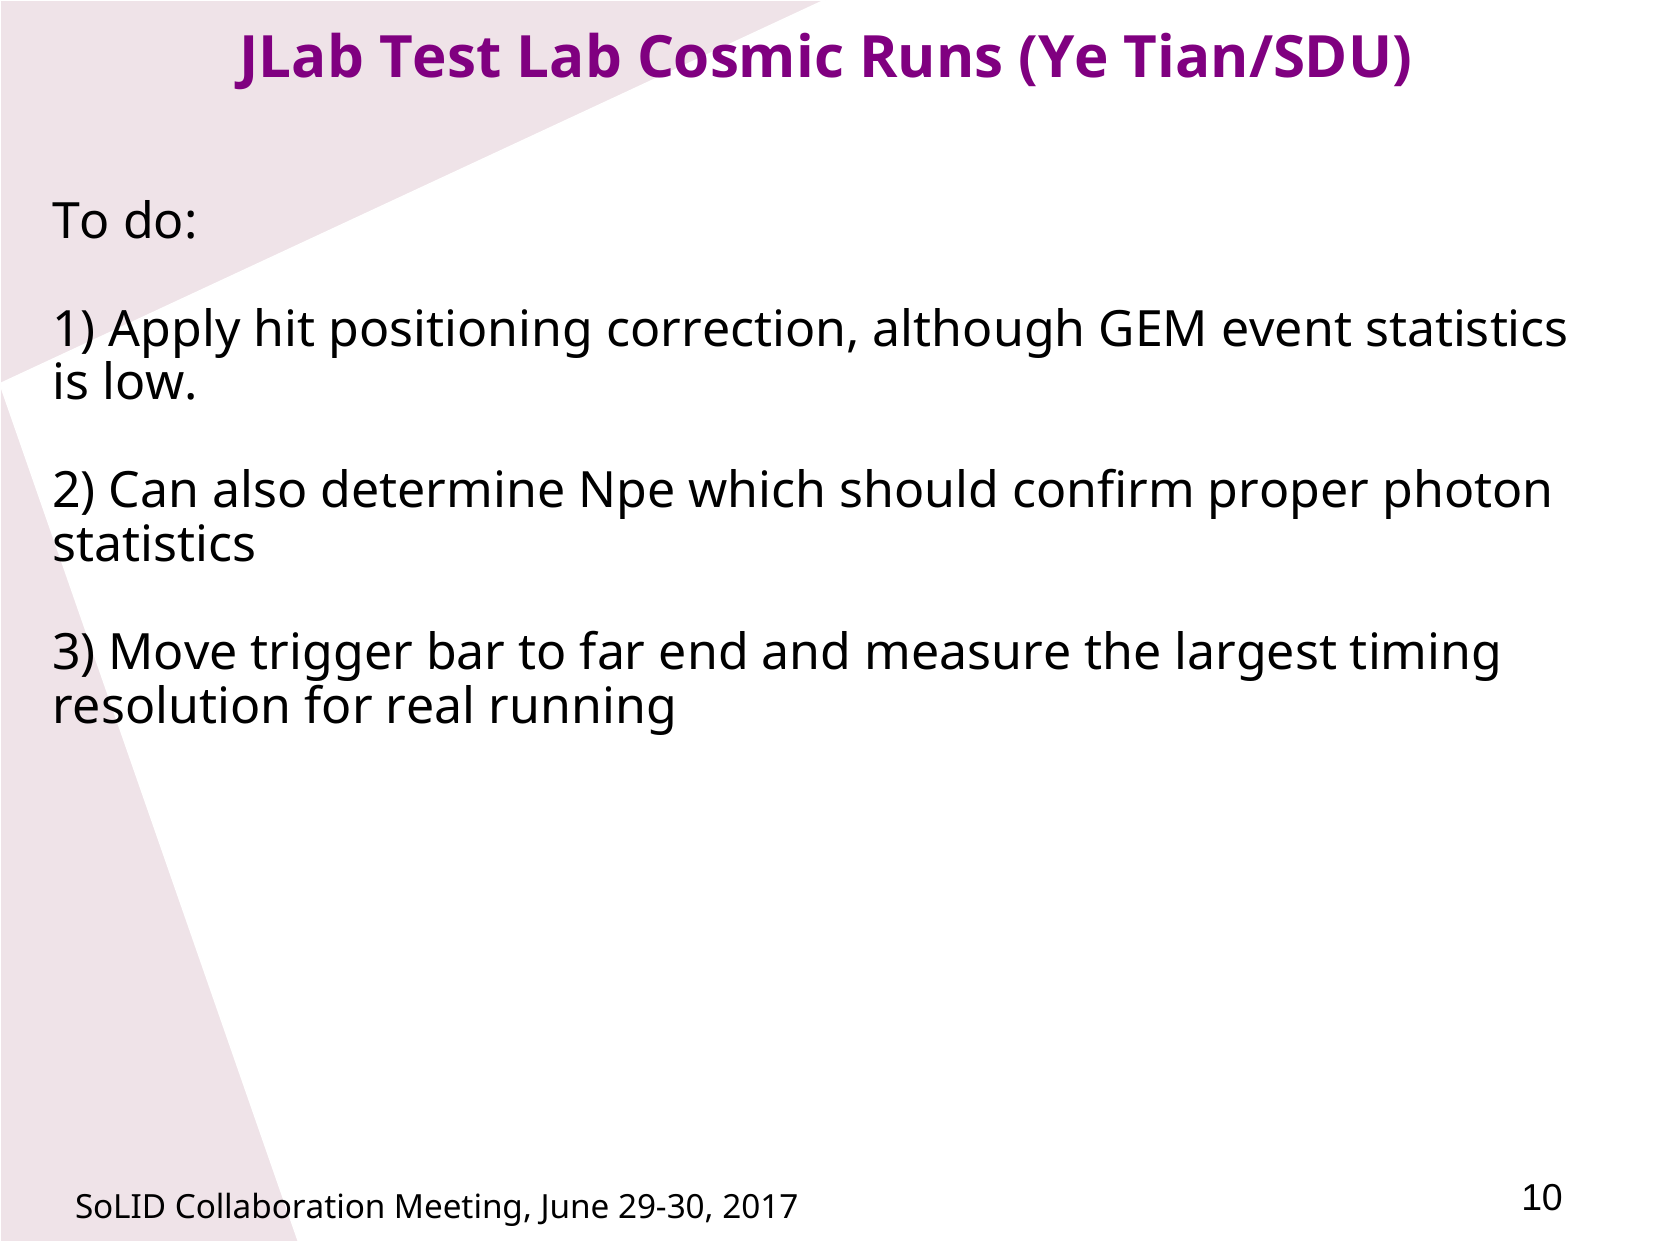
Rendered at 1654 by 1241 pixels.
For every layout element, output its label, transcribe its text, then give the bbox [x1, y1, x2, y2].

text_box To do: 1) Apply hit positioning correction, although GEM event statistics is low. 2) Can also determine Npe which should confirm proper photon statistics 3) Move trigger bar to far end and measure the largest timing resolution for real running [37, 187, 1613, 748]
title JLab Test Lab Cosmic Runs (Ye Tian/SDU) [75, 18, 1578, 80]
